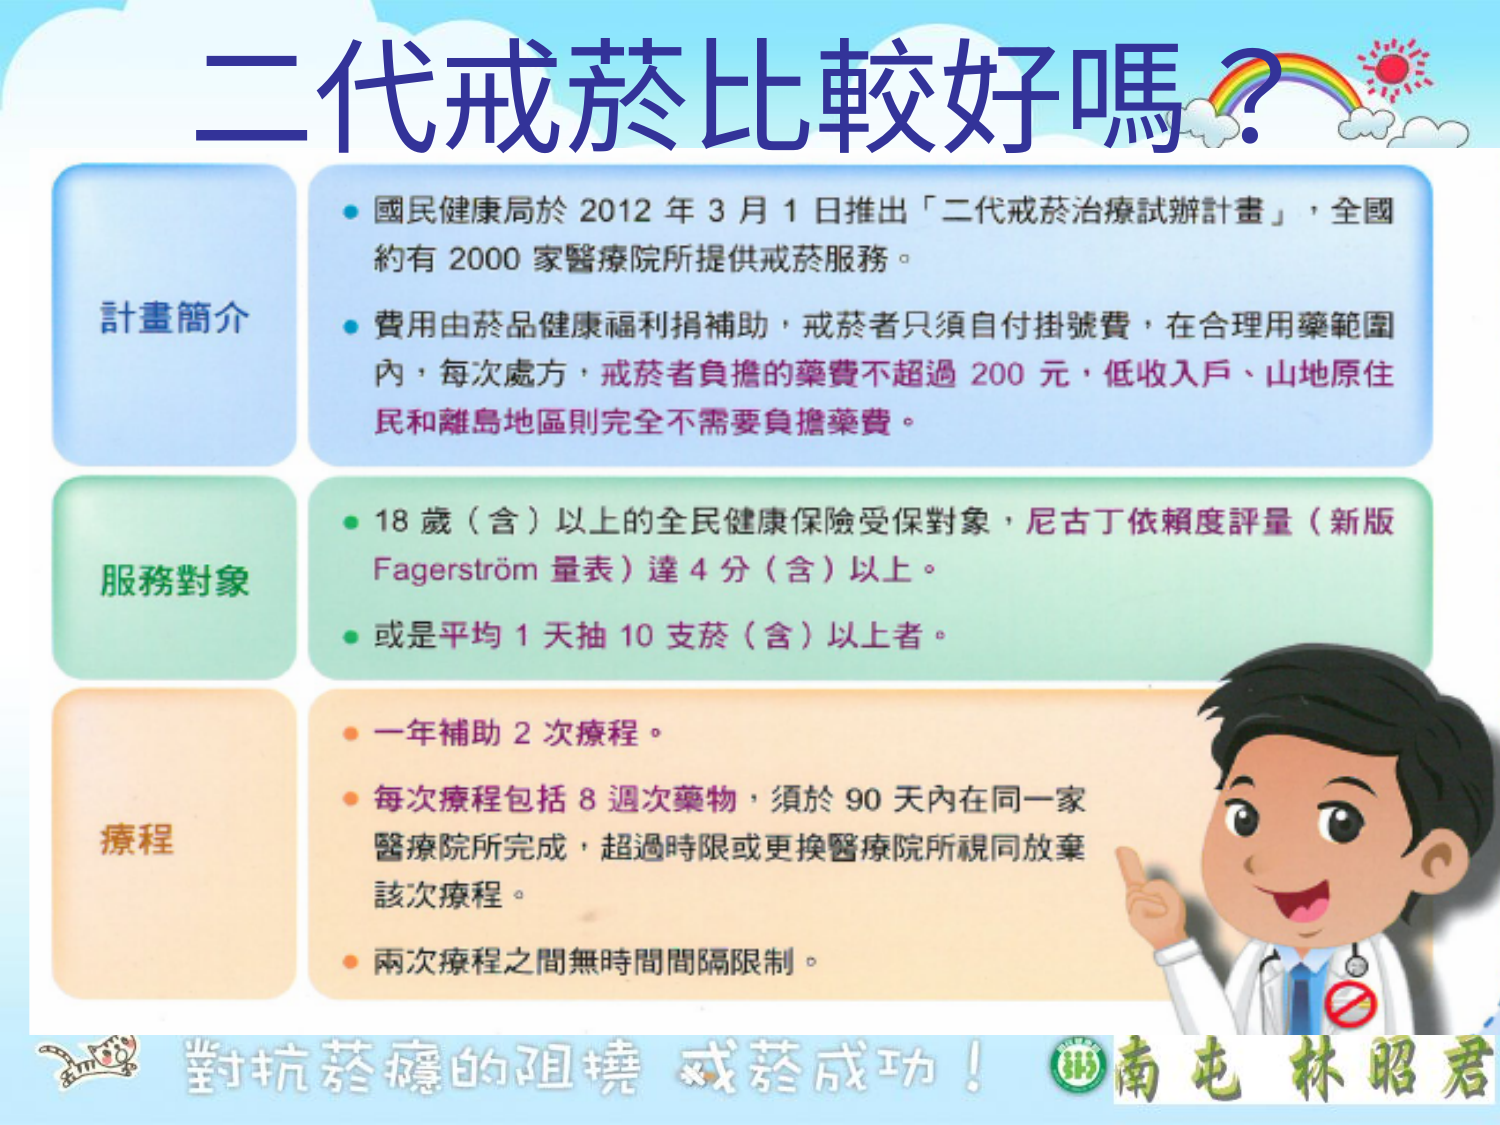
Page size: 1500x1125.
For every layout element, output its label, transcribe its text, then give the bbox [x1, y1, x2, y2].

title 二代戒菸比較好嗎？ [76, 0, 1427, 188]
picture [29, 148, 1500, 1035]
